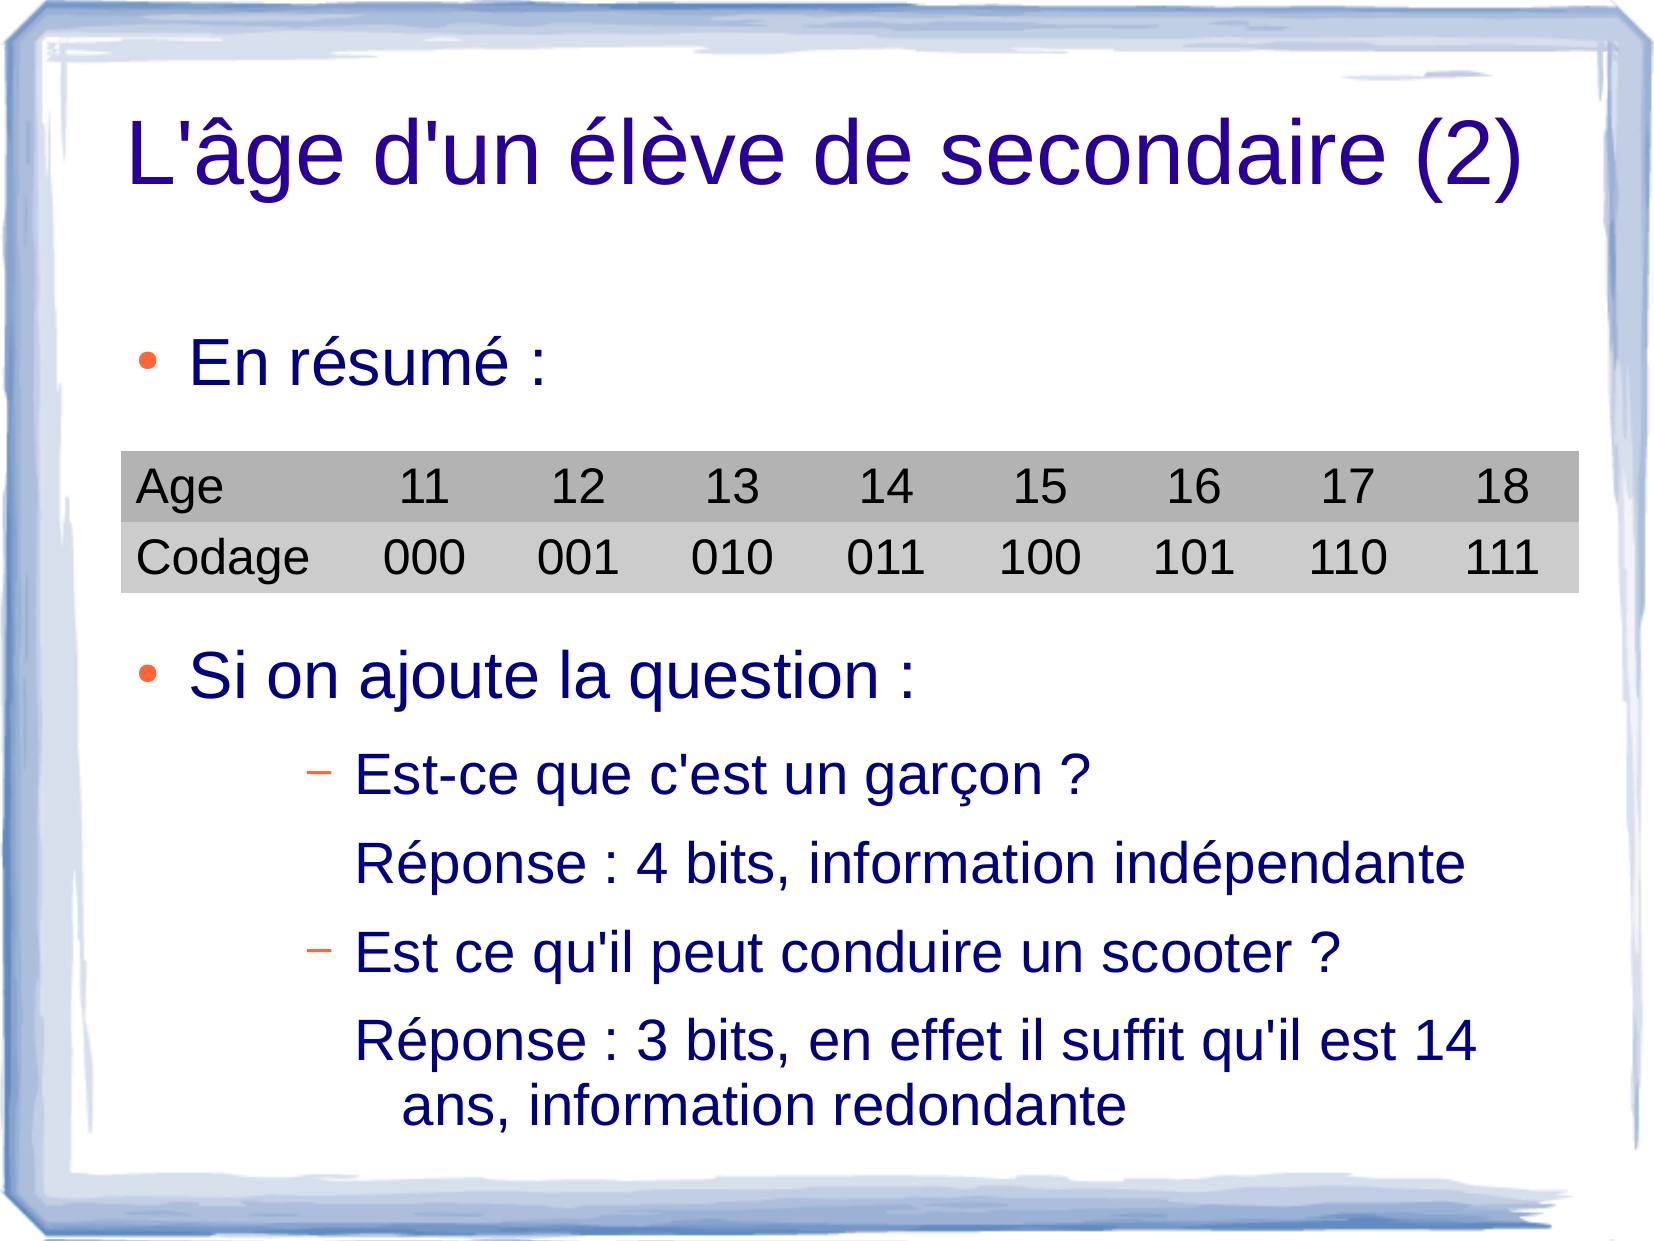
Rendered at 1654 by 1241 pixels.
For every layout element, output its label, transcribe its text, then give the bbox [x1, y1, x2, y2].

title L'âge d'un élève de secondaire (2) [82, 49, 1571, 257]
table_cell 001 [501, 522, 655, 593]
table_header 11 [347, 451, 501, 522]
table_header 17 [1271, 451, 1425, 522]
table_header Age [121, 451, 347, 522]
picture [0, 0, 1654, 1241]
table_header 13 [655, 451, 809, 522]
table_cell 101 [1117, 522, 1271, 593]
table_cell 110 [1271, 522, 1425, 593]
table_cell 100 [963, 522, 1117, 593]
table_cell 000 [347, 522, 501, 593]
table_cell 111 [1425, 522, 1579, 593]
table_header 14 [809, 451, 963, 522]
table_header 15 [963, 451, 1117, 522]
table_cell Codage [121, 522, 347, 593]
table_header 12 [501, 451, 655, 522]
table_header 18 [1425, 451, 1579, 522]
table_header 16 [1117, 451, 1271, 522]
table_cell 011 [809, 522, 963, 593]
list En résumé : Si on ajoute la question : Est-ce que c'est un garçon ? Réponse : 4 bits, information indépendante Est ce qu'il peut conduire un scooter ? Réponse : 3 bits, en effet il suffit qu'il est 14 ans, information redondante [118, 324, 1571, 1138]
table_cell 010 [655, 522, 809, 593]
